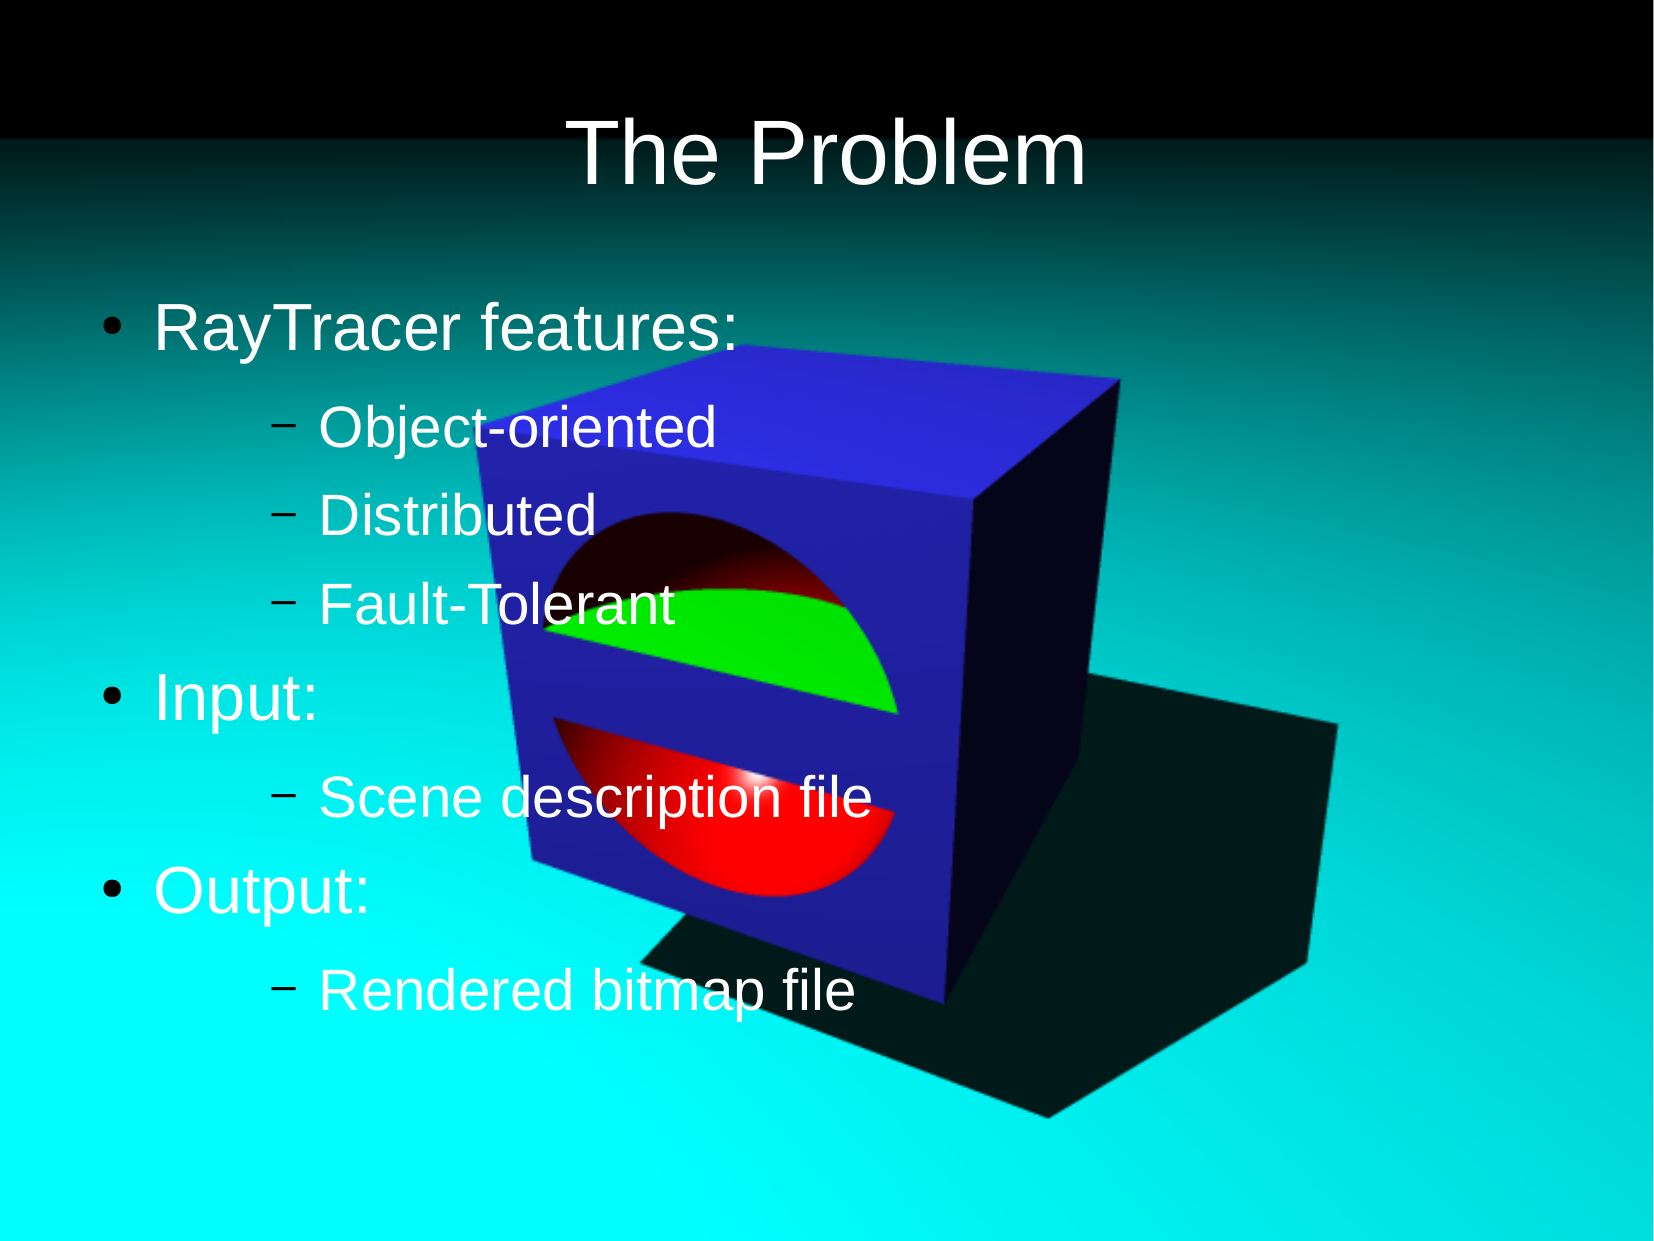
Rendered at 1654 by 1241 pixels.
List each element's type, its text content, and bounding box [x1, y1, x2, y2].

picture [0, 0, 1654, 1241]
title The Problem [82, 49, 1571, 257]
list RayTracer features: Object-oriented Distributed Fault-Tolerant Input: Scene description file Output: Rendered bitmap file [82, 290, 1571, 1094]
